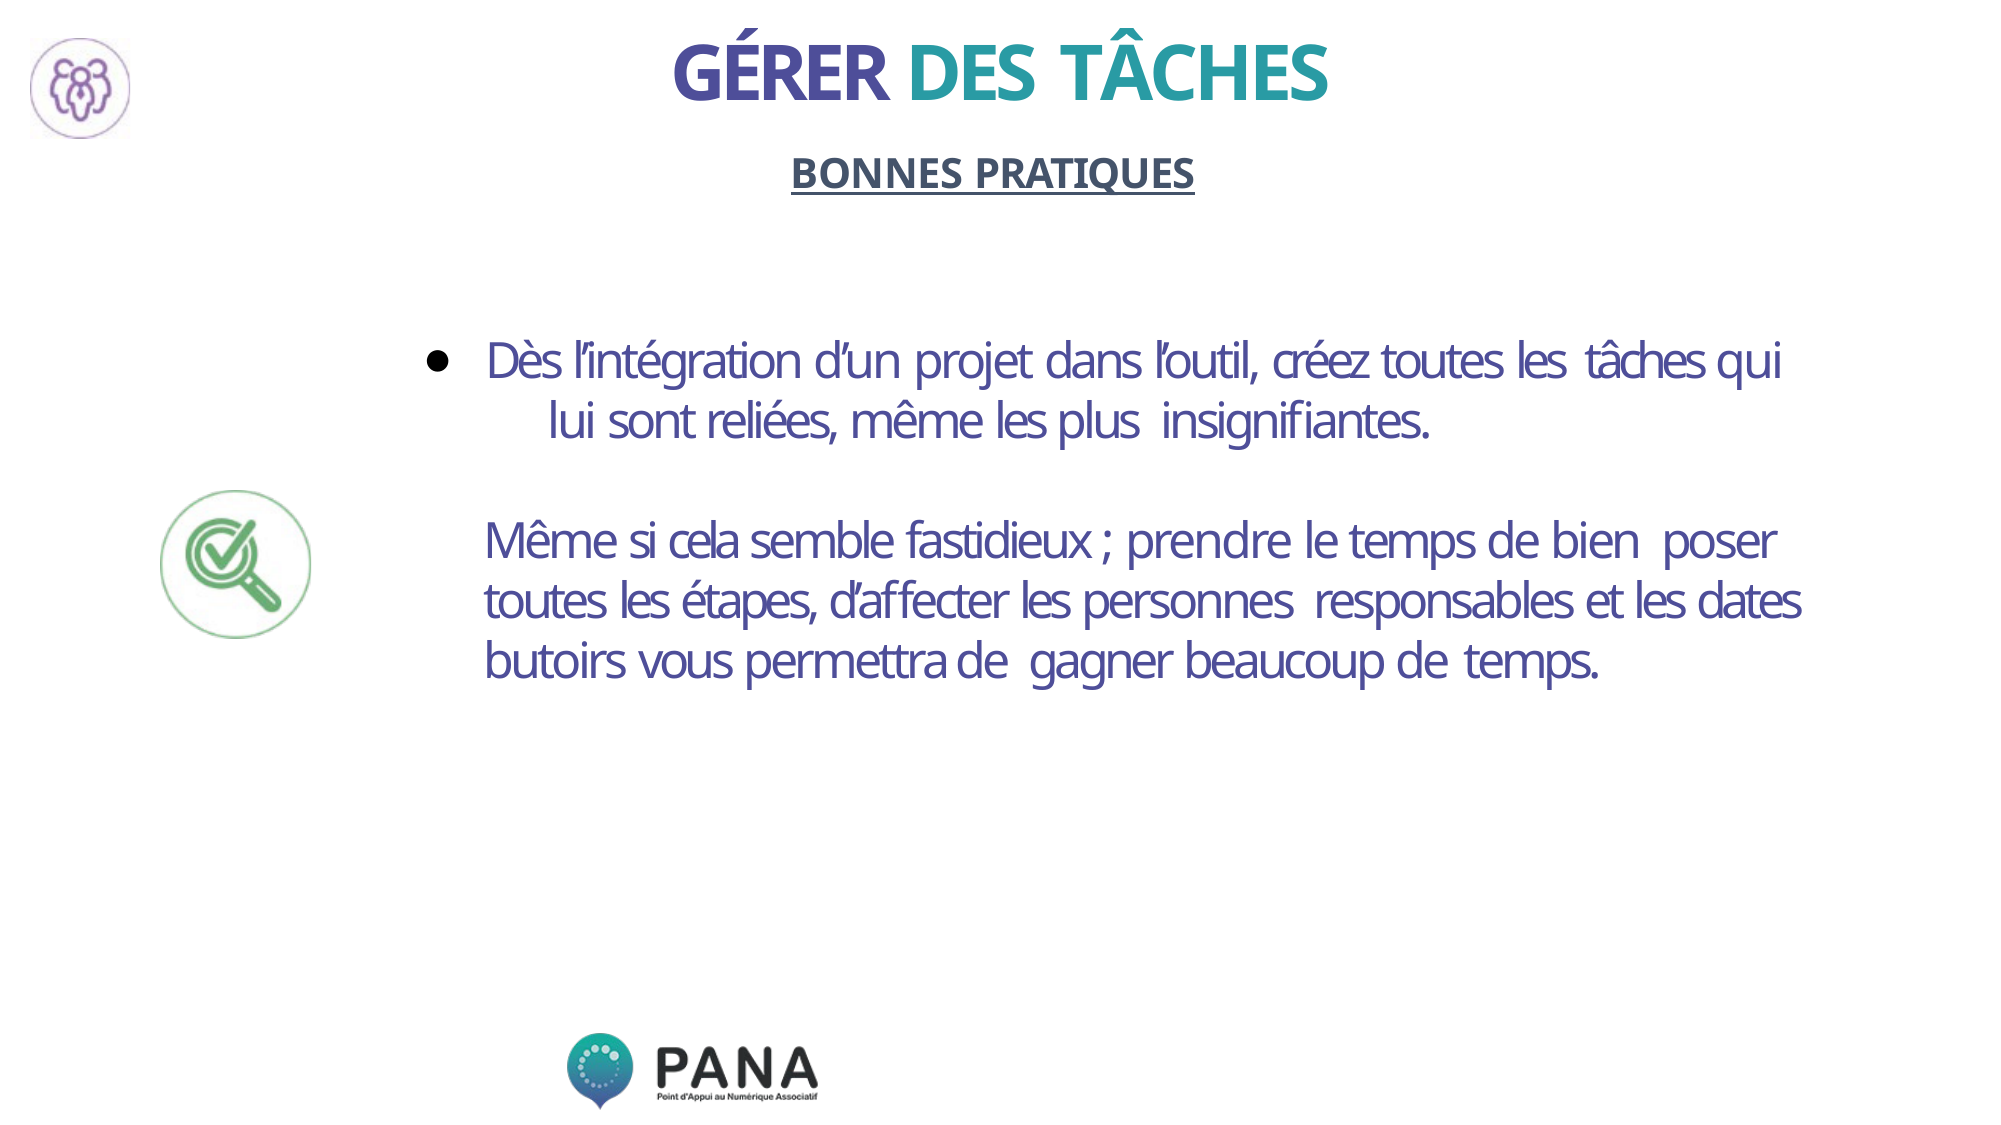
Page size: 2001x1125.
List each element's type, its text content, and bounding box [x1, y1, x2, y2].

text_box Dès l’intégration d’un projet dans l’outil, créez toutes les tâches qui lui sont reliées, même les plus insignifiantes. Même si cela semble fastidieux ; prendre le temps de bien poser toutes les étapes, d’affecter les personnes responsables et les dates butoirs vous permettra de gagner beaucoup de temps. [418, 326, 1843, 693]
text_box BONNES PRATIQUES [788, 144, 1211, 198]
text_box [160, 490, 311, 639]
title GÉRER DES TÂCHES [280, 20, 1720, 117]
text_box [30, 39, 130, 139]
